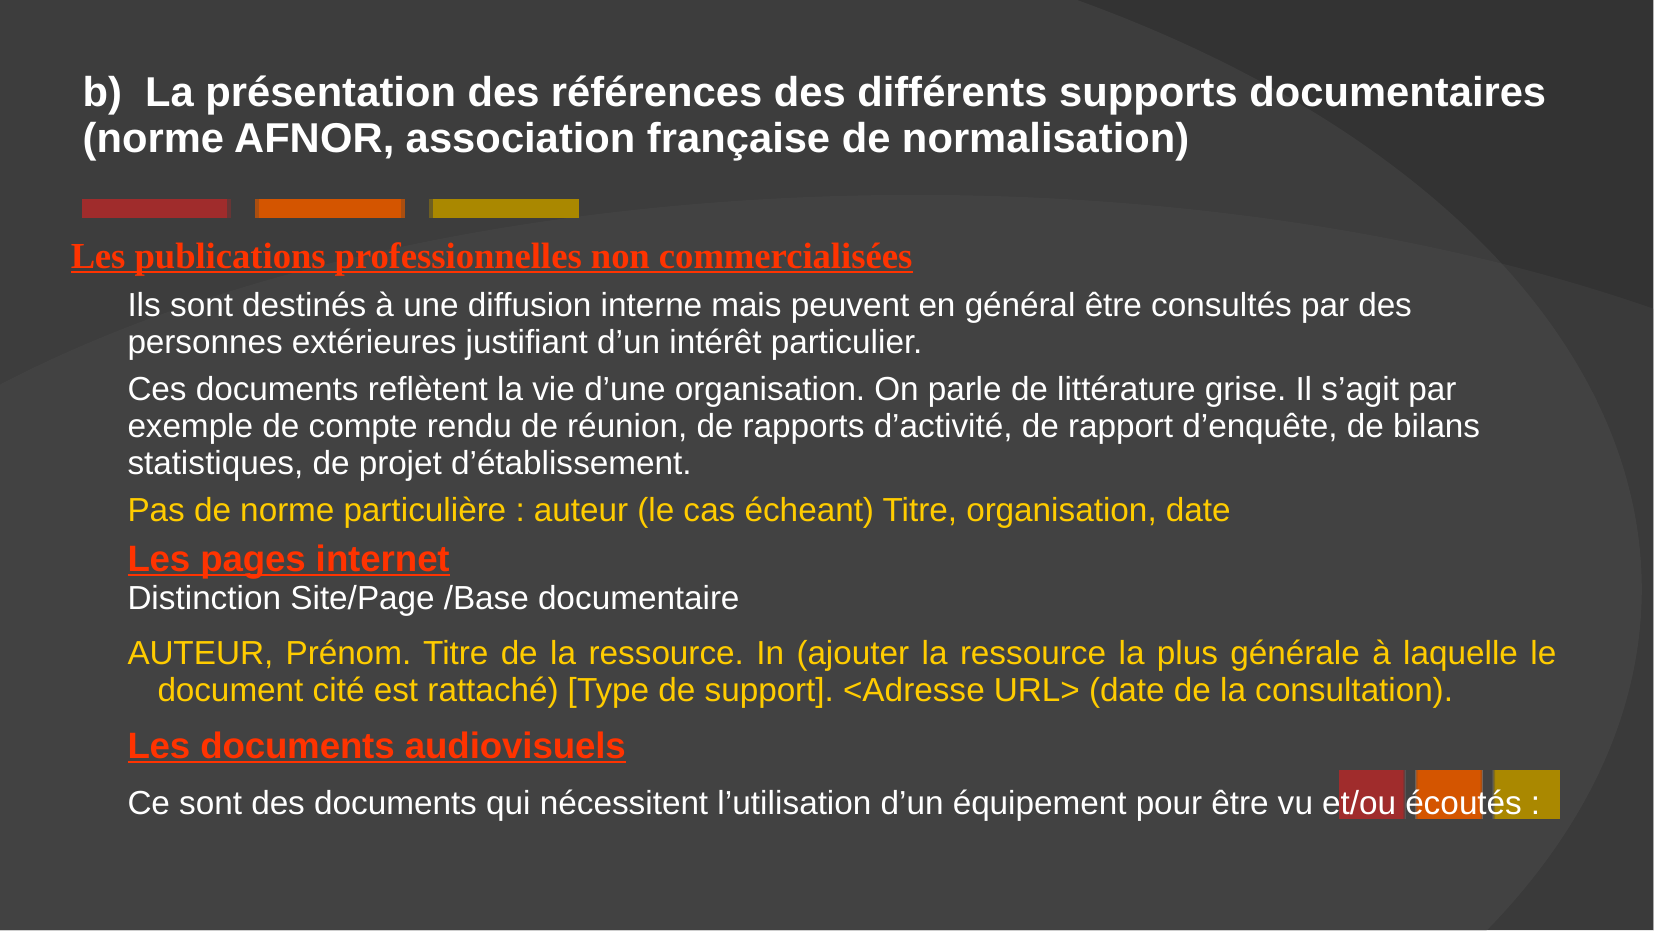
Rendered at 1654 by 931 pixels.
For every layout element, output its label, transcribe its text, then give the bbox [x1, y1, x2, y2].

list Les publications professionnelles non commercialisées Ils sont destinés à une diffusion interne mais peuvent en général être consultés par des personnes extérieures justifiant d’un intérêt particulier. Ces documents reflètent la vie d’une organisation. On parle de littérature grise. Il s’agit par exemple de compte rendu de réunion, de rapports d’activité, de rapport d’enquête, de bilans statistiques, de projet d’établissement. Pas de norme particulière : auteur (le cas écheant) Titre, organisation, date Les pages internet Distinction Site/Page /Base documentaire AUTEUR, Prénom. Titre de la ressource. In (ajouter la ressource la plus générale à laquelle le document cité est rattaché) [Type de support]. <Adresse URL> (date de la consultation). Les documents audiovisuels Ce sont des documents qui nécessitent l’utilisation d’un équipement pour être vu et/ou écoutés : [70, 236, 1559, 863]
picture [82, 199, 579, 218]
title b) La présentation des références des différents supports documentaires (norme AFNOR, association française de normalisation) [82, 37, 1571, 193]
